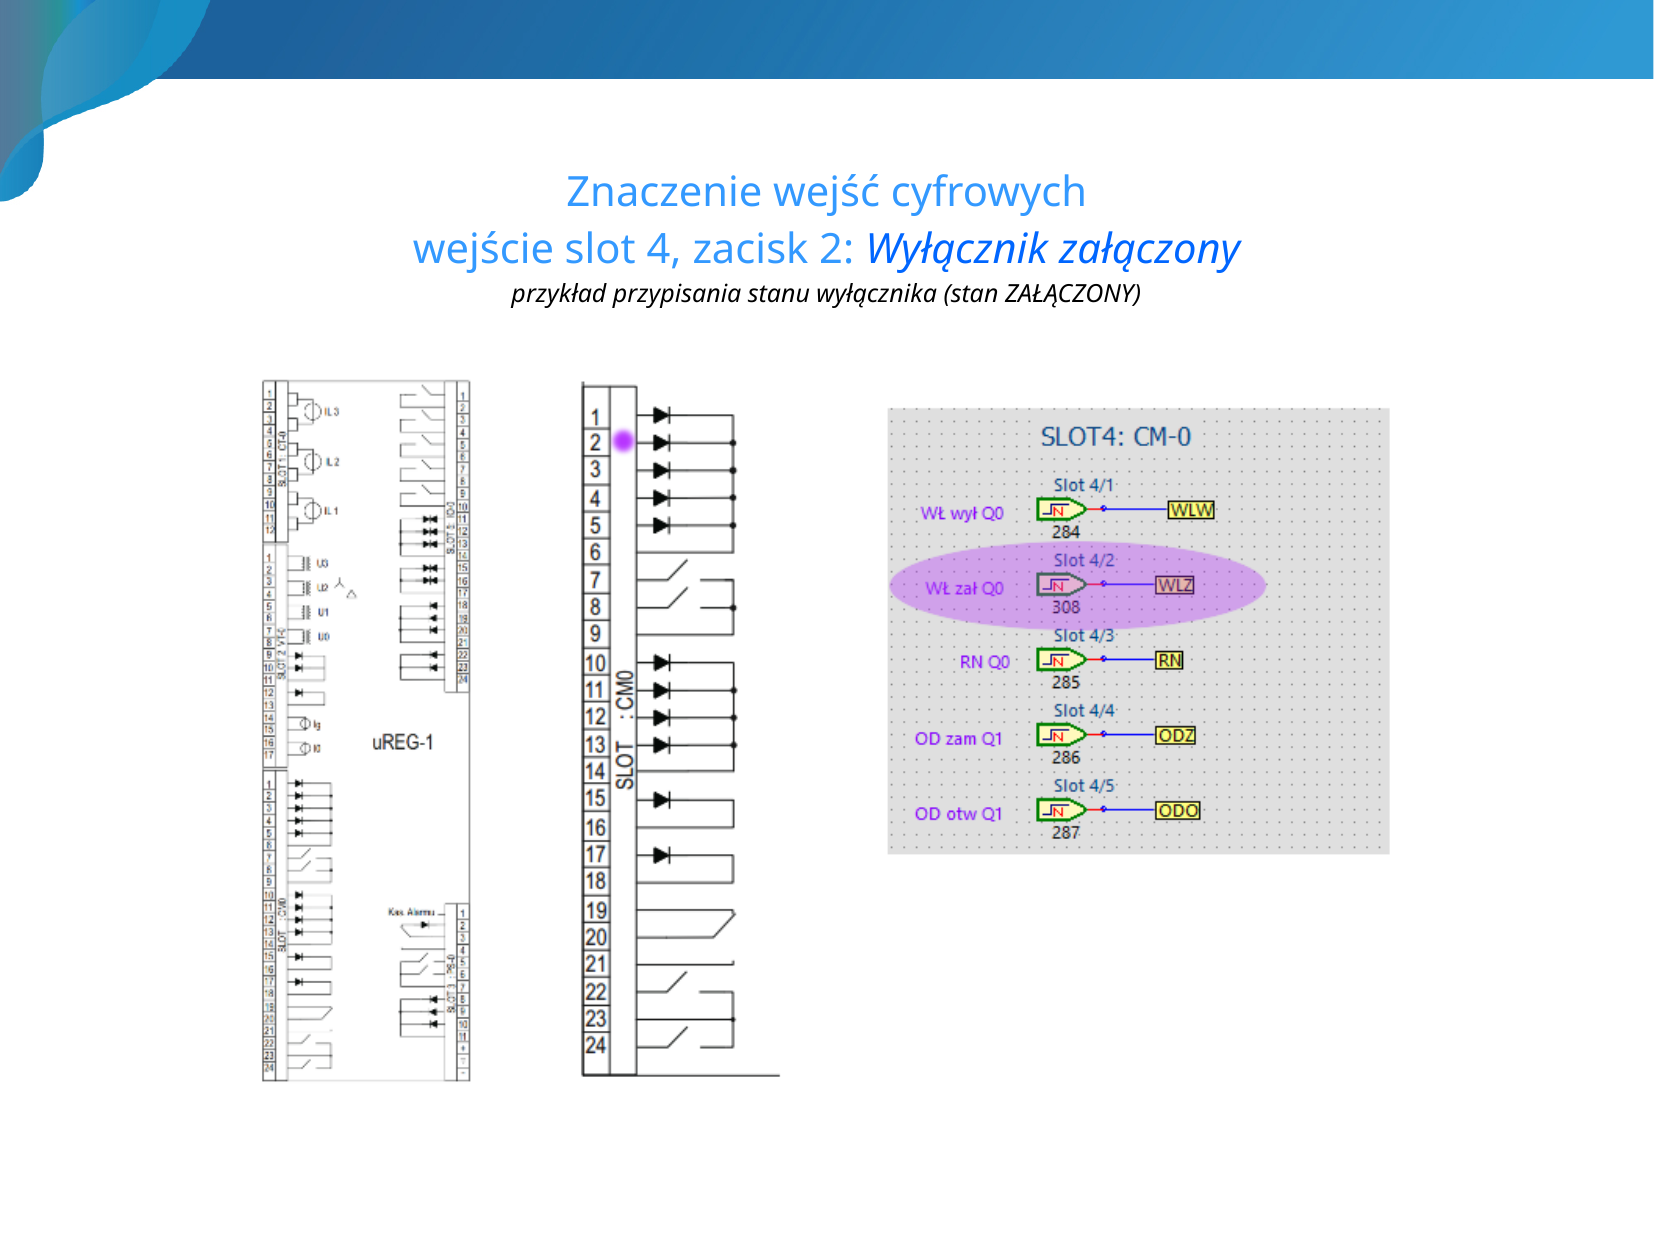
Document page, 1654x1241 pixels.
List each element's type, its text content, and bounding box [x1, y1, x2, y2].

list [82, 372, 1571, 1093]
picture [0, 0, 1654, 1241]
title Znaczenie wejść cyfrowych wejście slot 4, zacisk 2: Wyłącznik załączony przykład przypisania stanu wyłącznika (stan ZAŁĄCZONY) [82, 132, 1571, 340]
